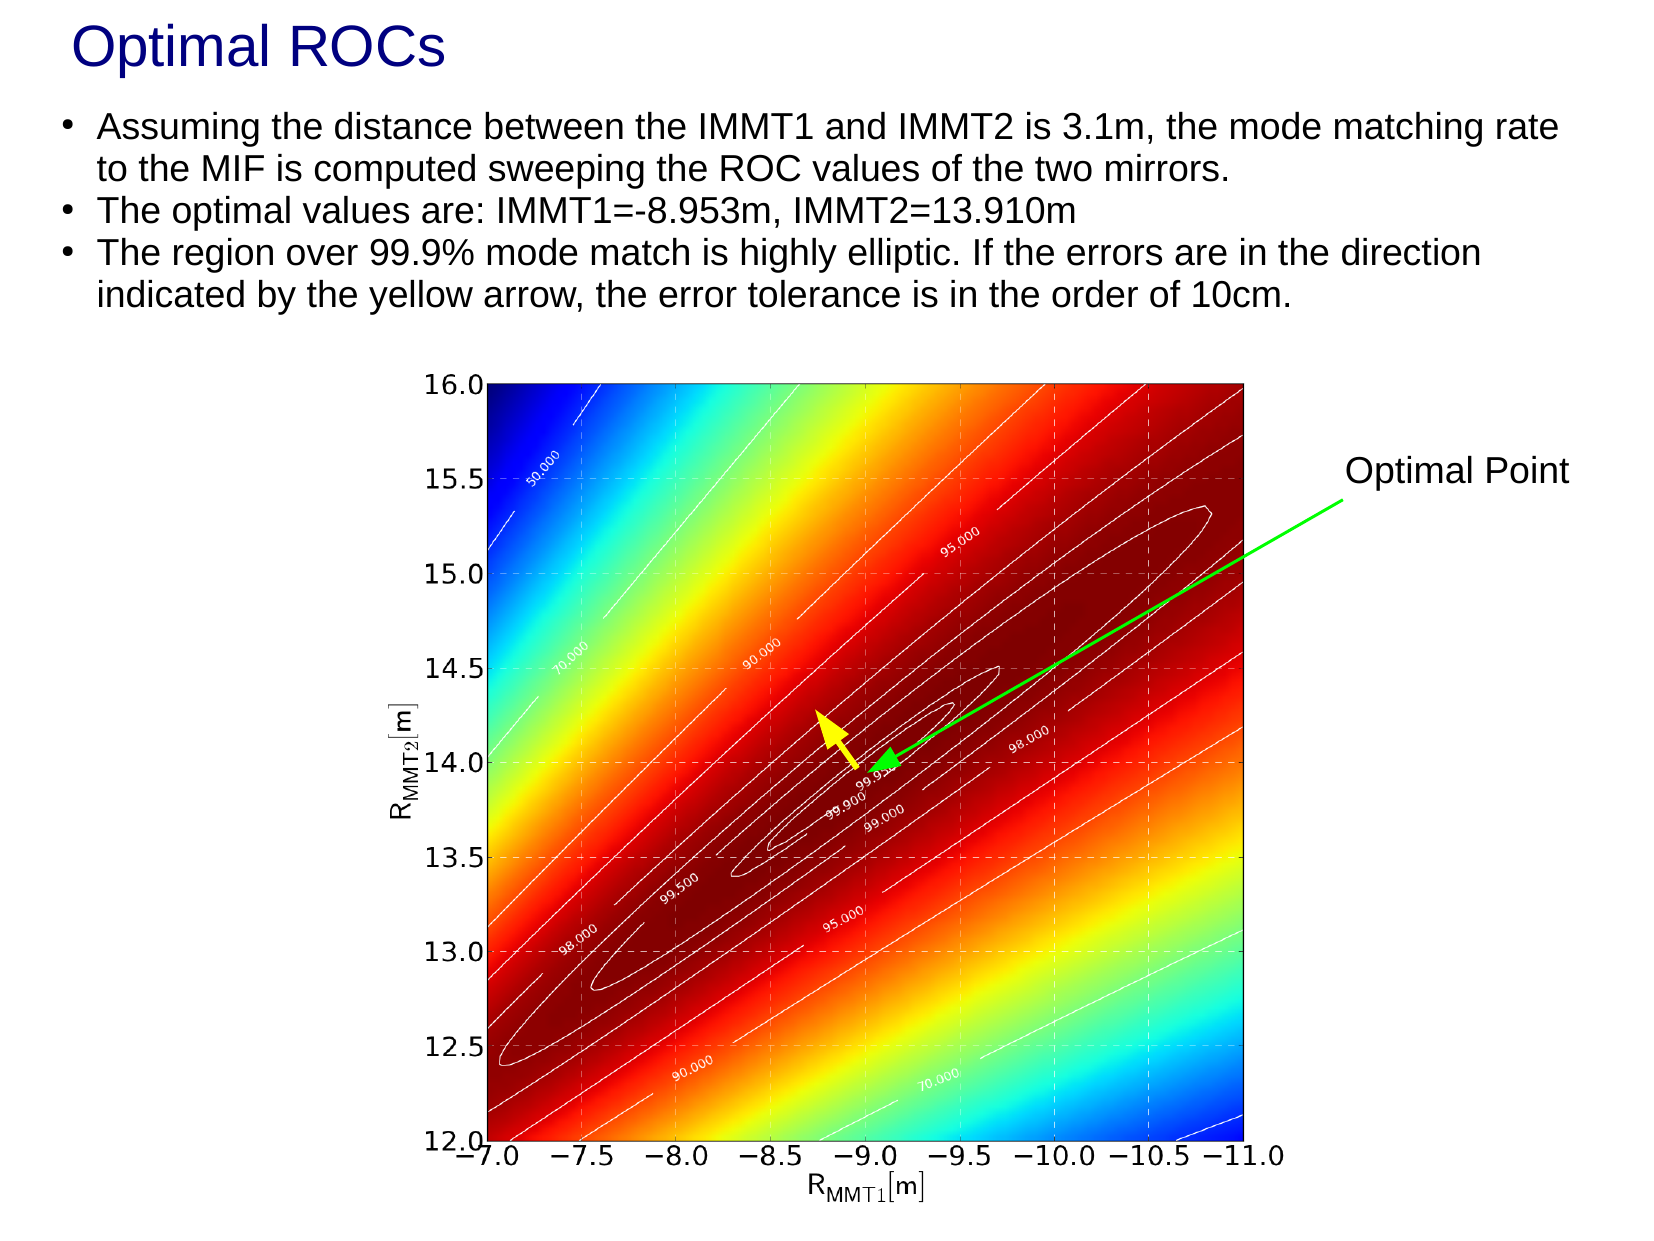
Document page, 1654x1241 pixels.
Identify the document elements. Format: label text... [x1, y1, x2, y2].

text_box Optimal Point [1330, 441, 1585, 499]
picture [375, 367, 1294, 1210]
text_box Optimal ROCs [56, 6, 462, 87]
text_box Assuming the distance between the IMMT1 and IMMT2 is 3.1m, the mode matching rate to the MIF is computed sweeping the ROC values of the two mirrors. The optimal values are: IMMT1=-8.953m, IMMT2=13.910m The region over 99.9% mode match is highly elliptic. If the errors are in the direction indicated by the yellow arrow, the error tolerance is in the order of 10cm. [46, 97, 1618, 323]
